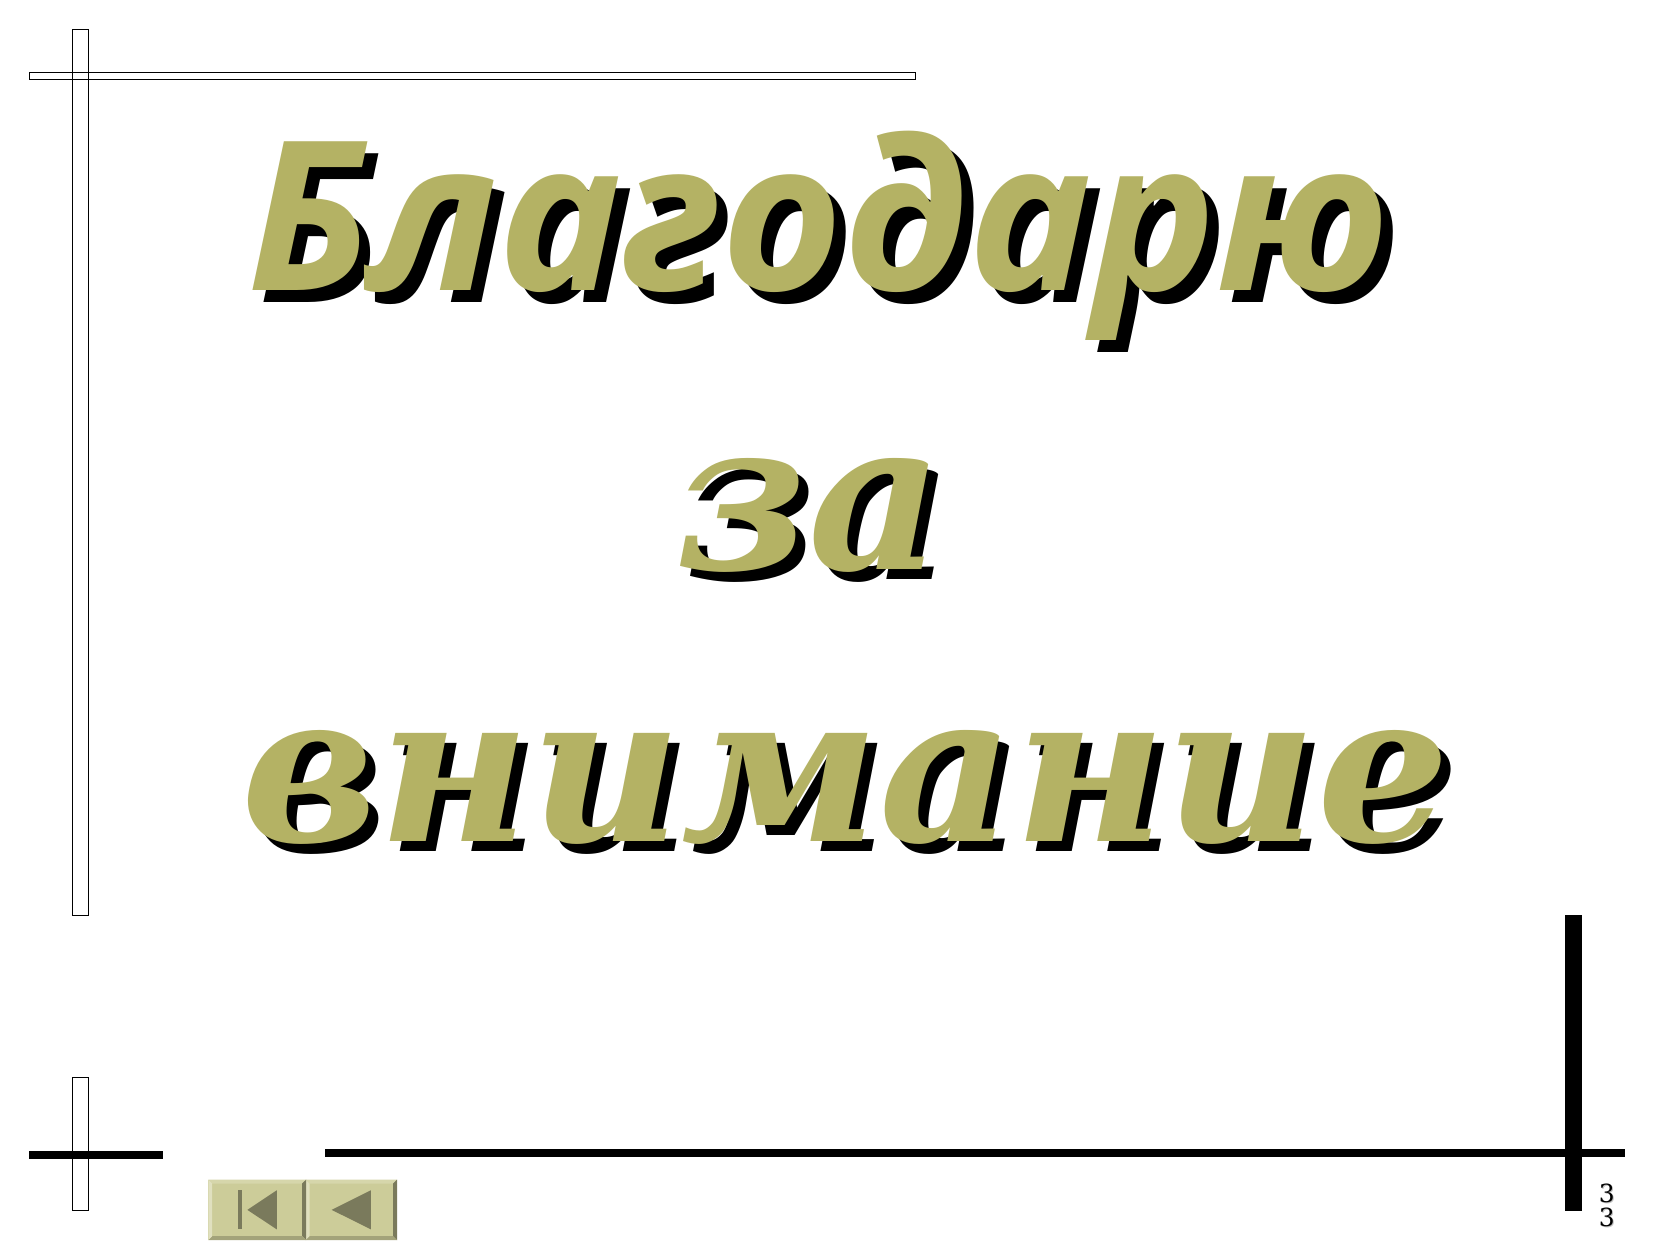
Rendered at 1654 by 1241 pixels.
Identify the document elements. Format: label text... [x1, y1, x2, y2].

list Благодарю за внимание [97, 78, 1595, 959]
text_box [209, 1179, 398, 1241]
